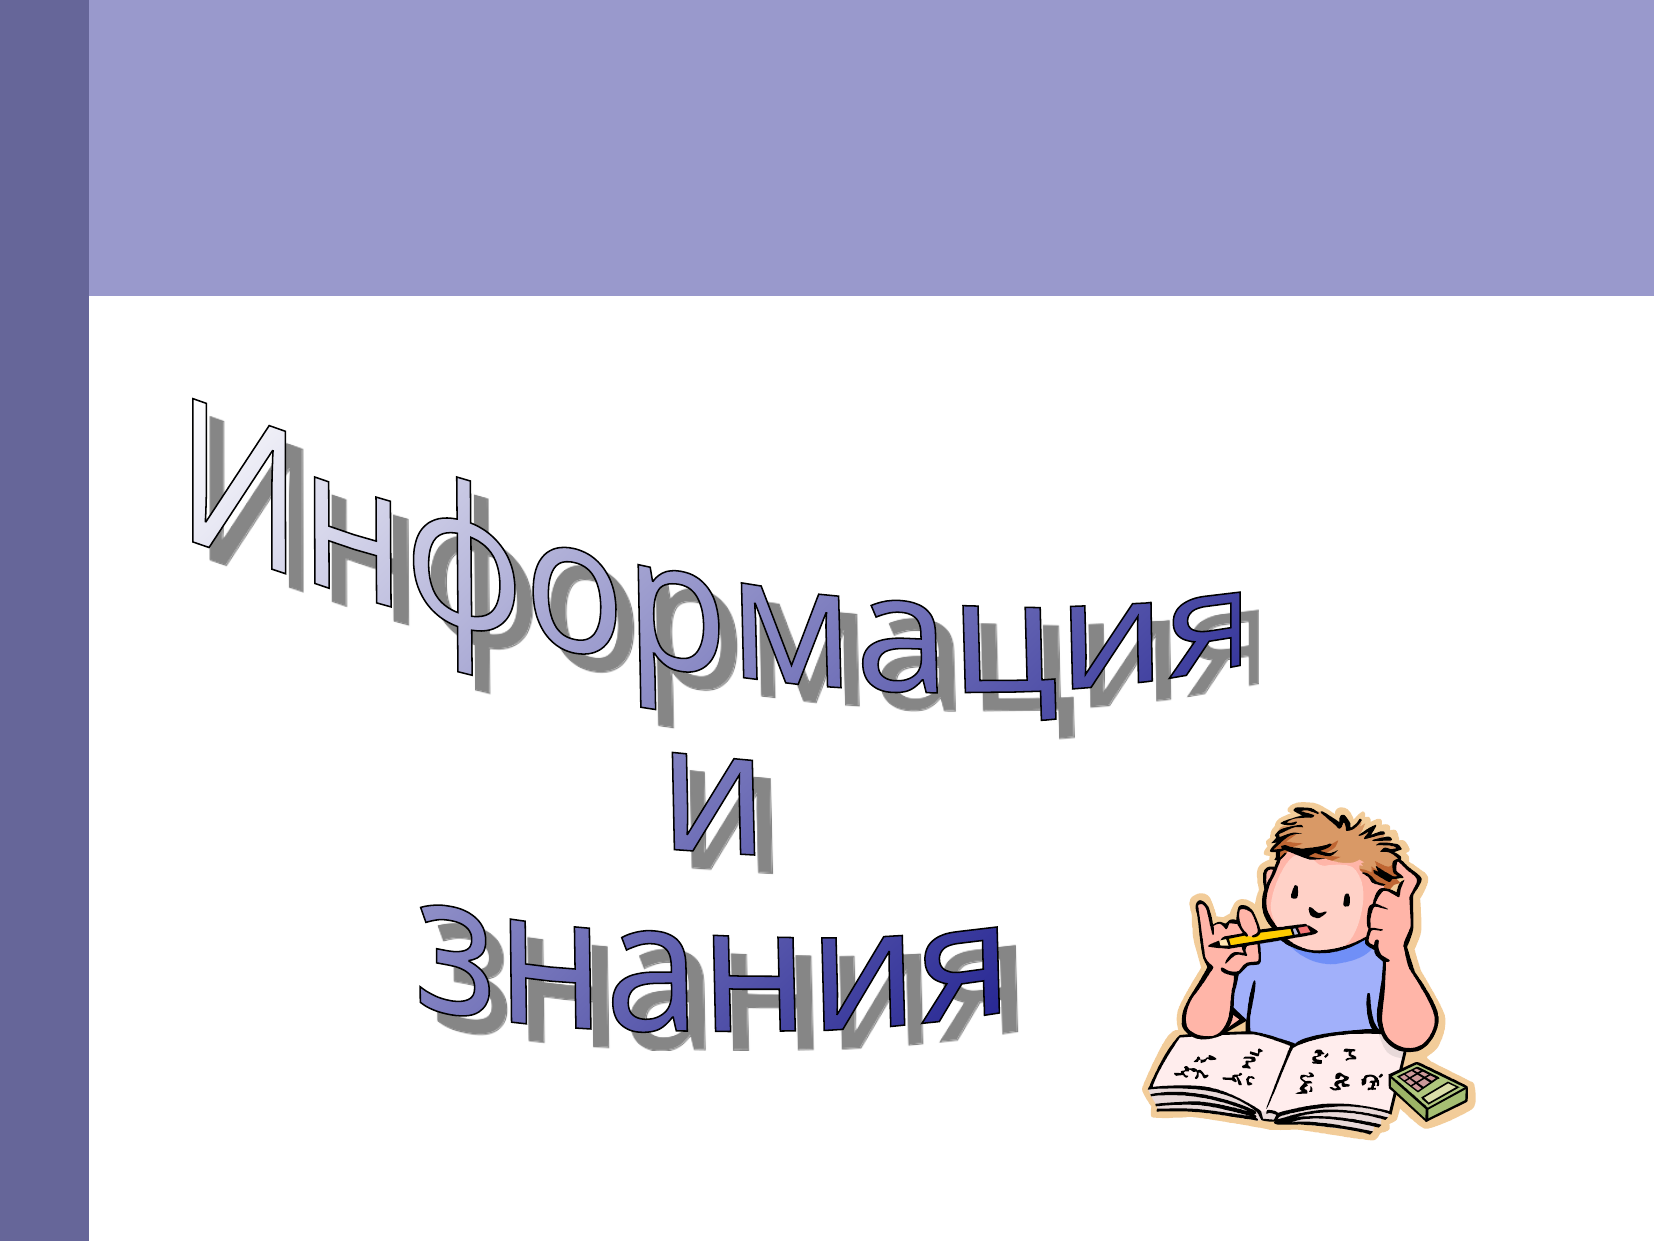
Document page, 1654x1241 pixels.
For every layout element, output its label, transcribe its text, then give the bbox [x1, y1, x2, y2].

text_box Информация и знания [413, 476, 515, 676]
text_box Информация и знания [1070, 602, 1153, 689]
text_box Информация и знания [192, 398, 286, 574]
text_box Информация и знания [963, 605, 1056, 721]
text_box Информация и знания [314, 476, 392, 607]
text_box Информация и знания [821, 935, 905, 1031]
text_box Информация и знания [713, 935, 796, 1032]
text_box Информация и знания [510, 919, 591, 1029]
text_box Информация и знания [533, 547, 617, 655]
text_box Информация и знания [862, 600, 938, 693]
text_box Информация и знания [420, 905, 490, 1016]
text_box Информация и знания [672, 752, 755, 856]
text_box Информация и знания [638, 564, 719, 710]
text_box Информация и знания [741, 582, 842, 688]
text_box Информация и знания [1169, 592, 1241, 679]
picture [1137, 797, 1477, 1146]
text_box Информация и знания [921, 926, 1000, 1024]
text_box Информация и знания [612, 930, 688, 1033]
